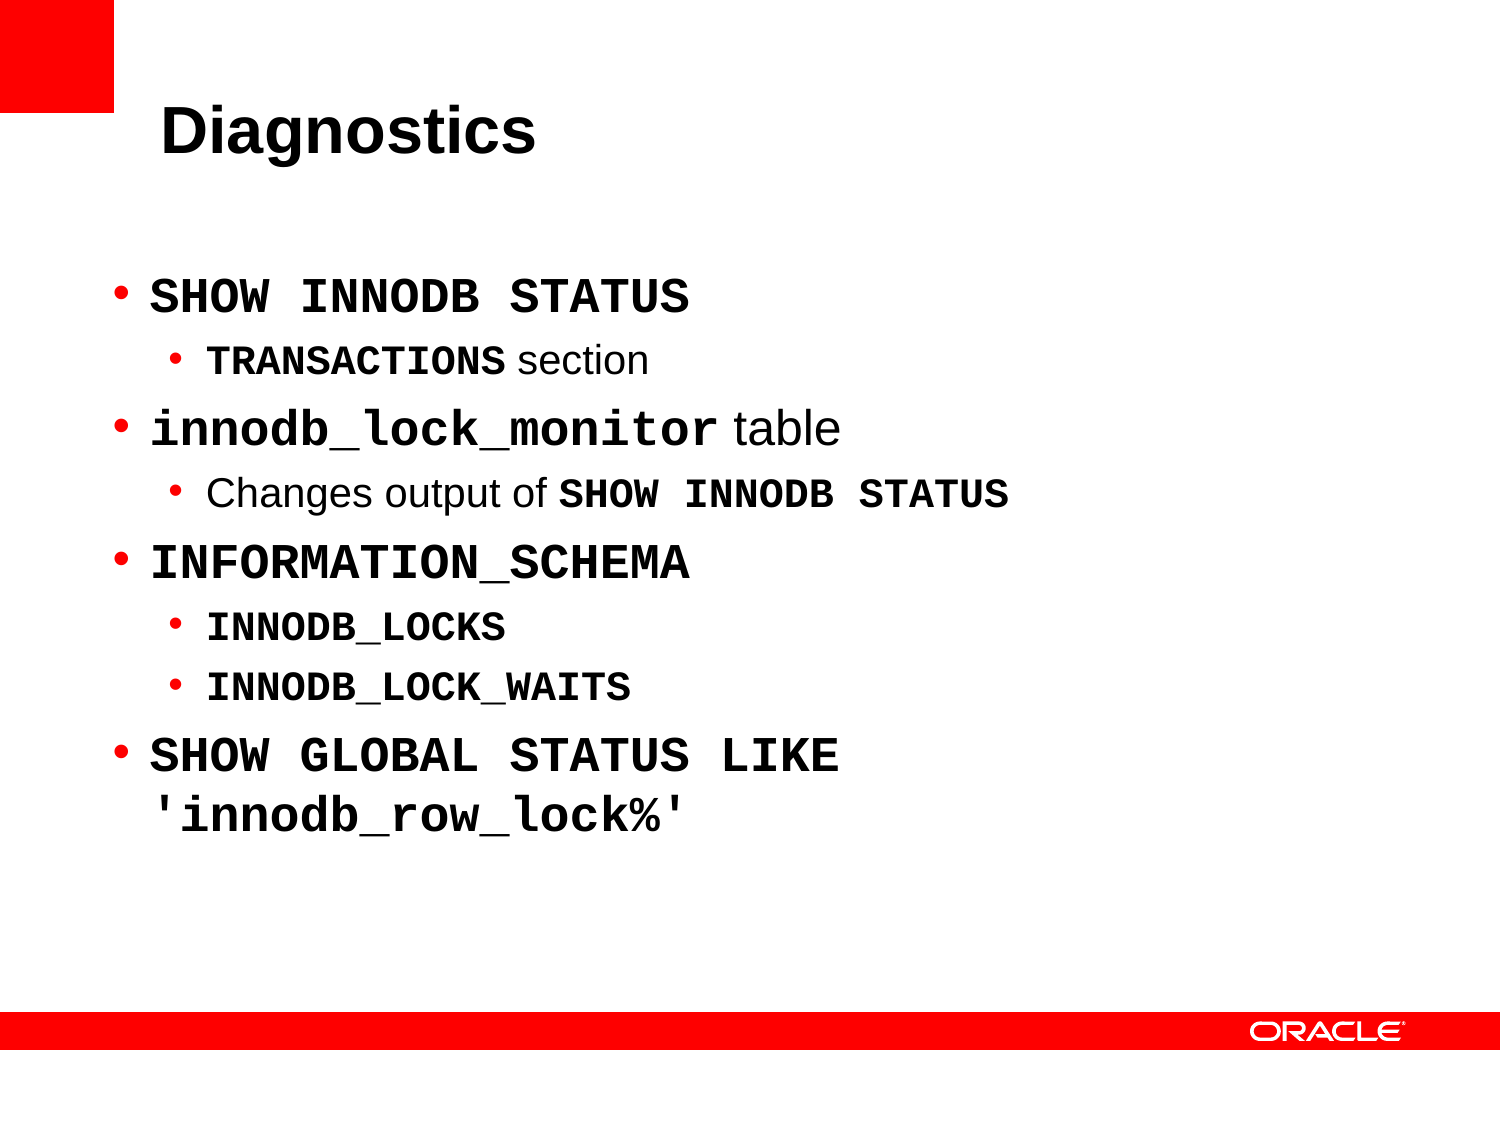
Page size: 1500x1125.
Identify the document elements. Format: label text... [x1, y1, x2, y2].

picture [0, 0, 114, 113]
list SHOW INNODB STATUS TRANSACTIONS section innodb_lock_monitor table Changes output of SHOW INNODB STATUS INFORMATION_SCHEMA INNODB_LOCKS INNODB_LOCK_WAITS SHOW GLOBAL STATUS LIKE 'innodb_row_lock%' [112, 262, 1349, 975]
picture [0, 1012, 1500, 1050]
title Diagnostics [145, 49, 1390, 205]
